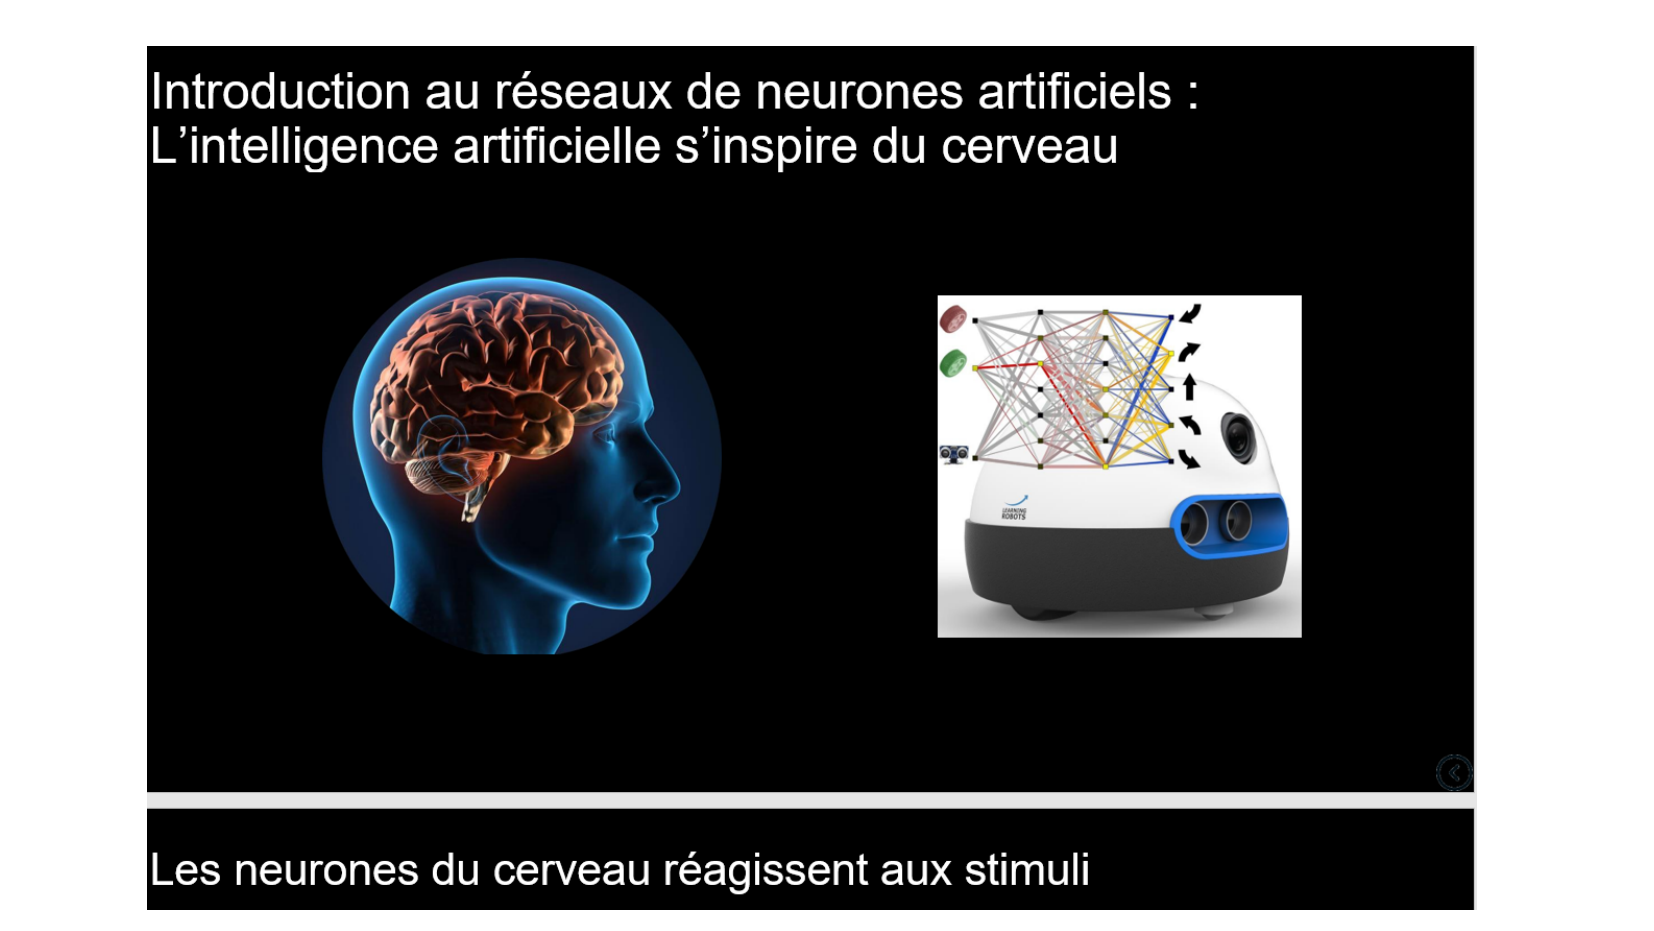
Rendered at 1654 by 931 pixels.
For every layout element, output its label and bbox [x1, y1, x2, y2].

picture [147, 46, 1477, 910]
